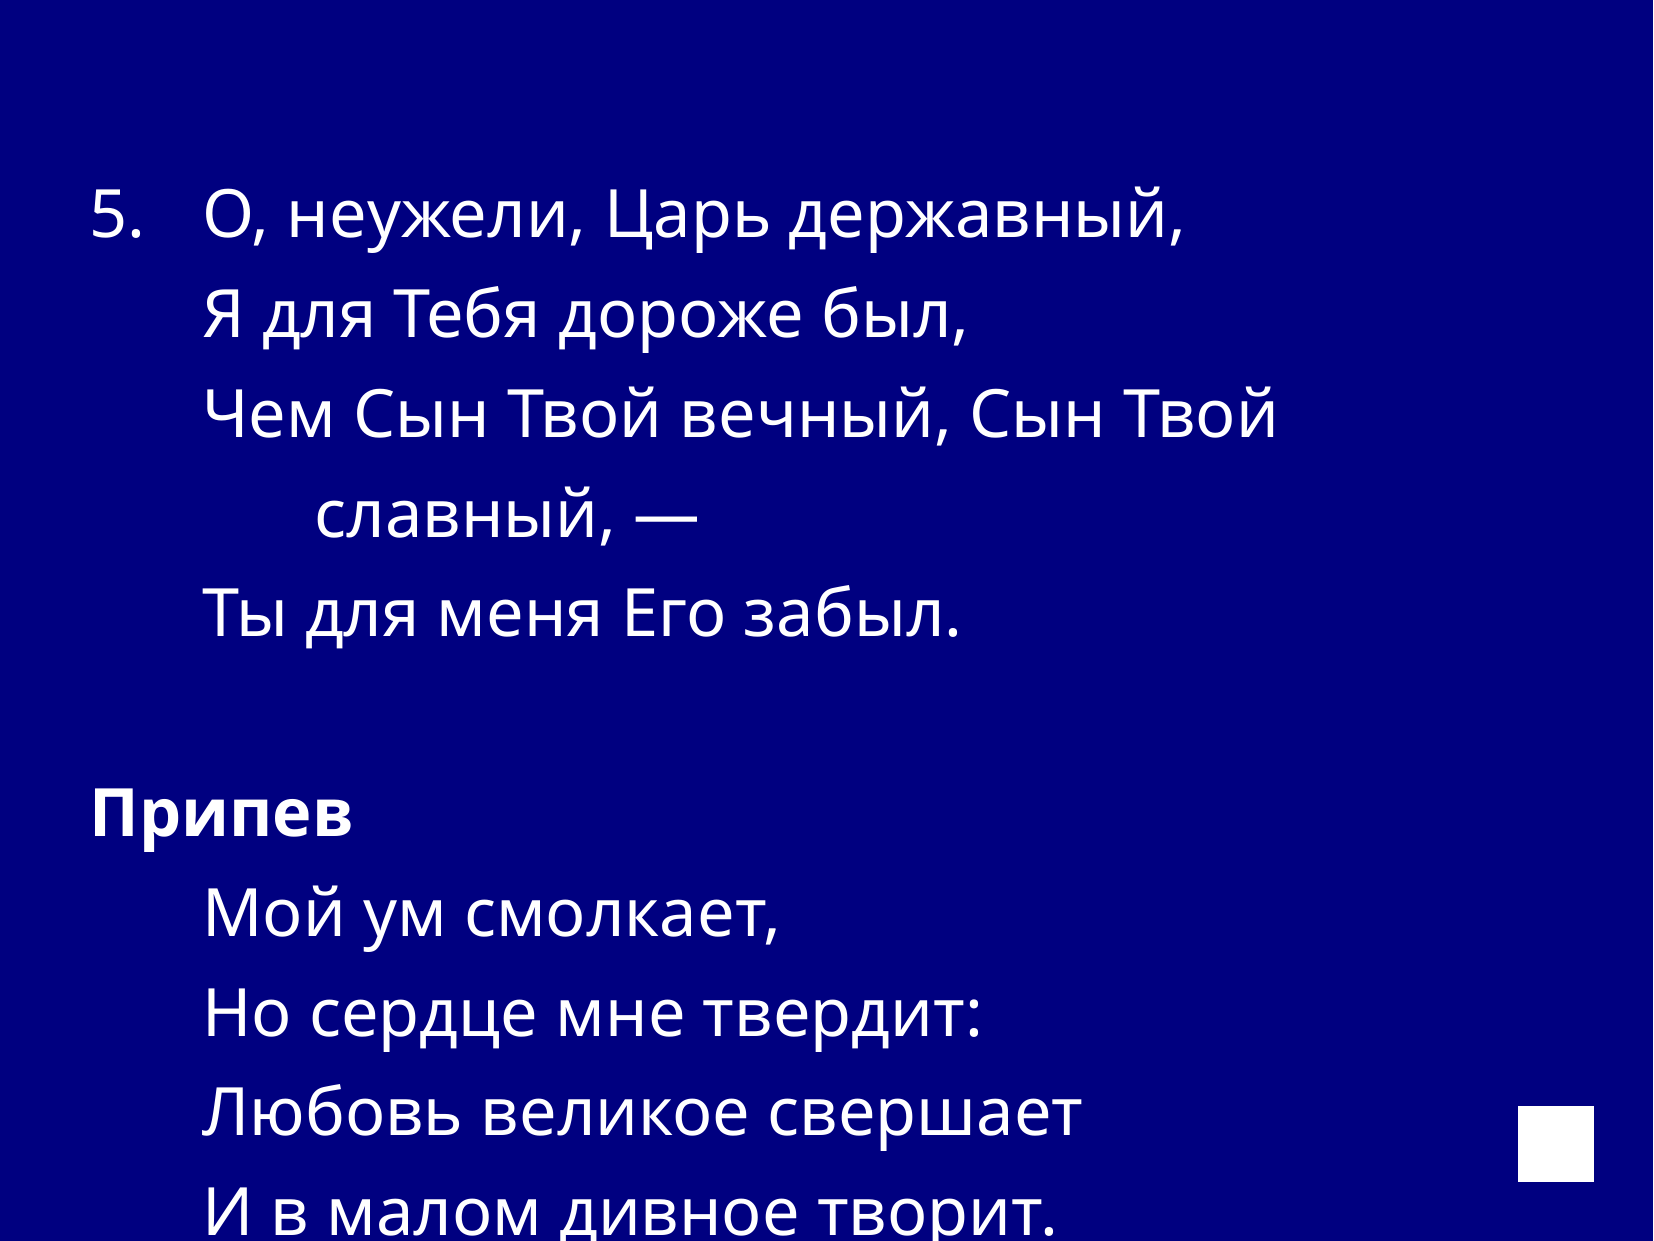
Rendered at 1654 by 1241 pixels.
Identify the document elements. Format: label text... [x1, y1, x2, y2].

text_box 5. О, неужели, Царь державный, Я для Тебя дороже был, Чем Сын Твой вечный, Сын Твой славный, — Ты для меня Его забыл. Припев Мой ум смолкает, Но сердце мне твердит: Любовь великое свершает И в малом дивное творит. [75, 150, 1576, 1163]
text_box [1518, 1106, 1594, 1182]
